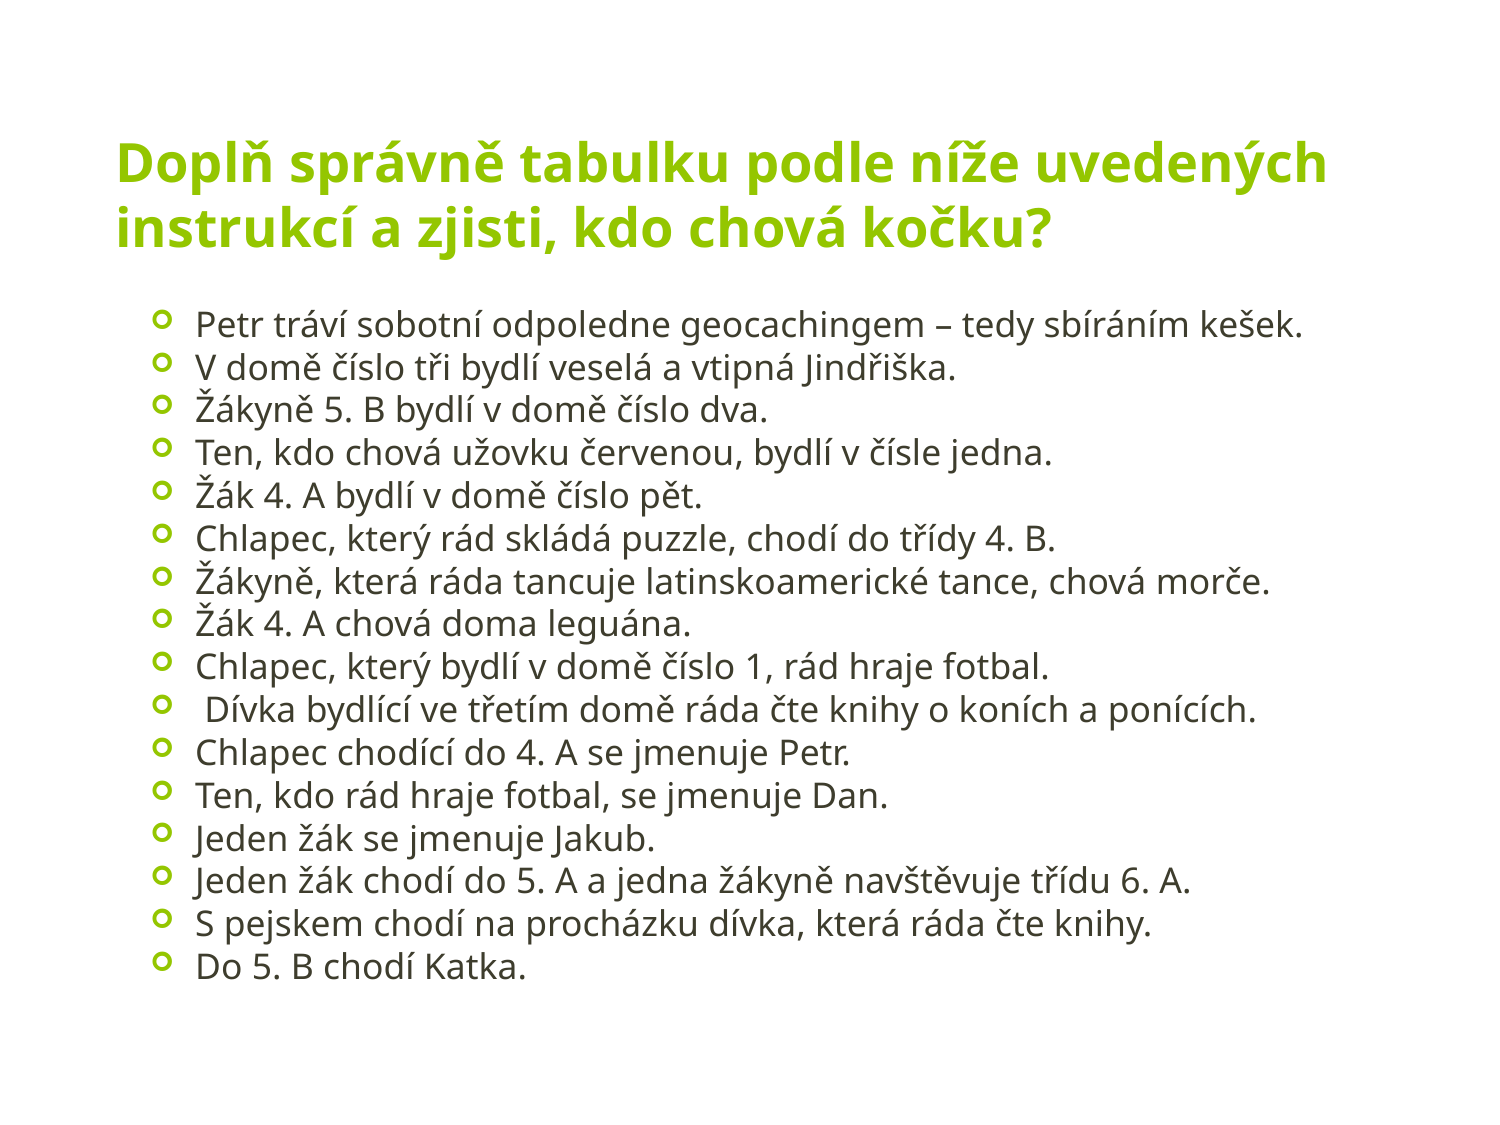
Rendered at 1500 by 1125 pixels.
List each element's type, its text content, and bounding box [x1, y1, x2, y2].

list Petr tráví sobotní odpoledne geocachingem – tedy sbíráním kešek. V domě číslo tři bydlí veselá a vtipná Jindřiška. Žákyně 5. B bydlí v domě číslo dva. Ten, kdo chová užovku červenou, bydlí v čísle jedna. Žák 4. A bydlí v domě číslo pět. Chlapec, který rád skládá puzzle, chodí do třídy 4. B. Žákyně, která ráda tancuje latinskoamerické tance, chová morče. Žák 4. A chová doma leguána. Chlapec, který bydlí v domě číslo 1, rád hraje fotbal. Dívka bydlící ve třetím domě ráda čte knihy o koních a ponících. Chlapec chodící do 4. A se jmenuje Petr. Ten, kdo rád hraje fotbal, se jmenuje Dan. Jeden žák se jmenuje Jakub. Jeden žák chodí do 5. A a jedna žákyně navštěvuje třídu 6. A. S pejskem chodí na procházku dívka, která ráda čte knihy. Do 5. B chodí Katka. [123, 302, 1353, 1047]
title Doplň správně tabulku podle níže uvedených instrukcí a zjisti, kdo chová kočku? [100, 78, 1376, 266]
